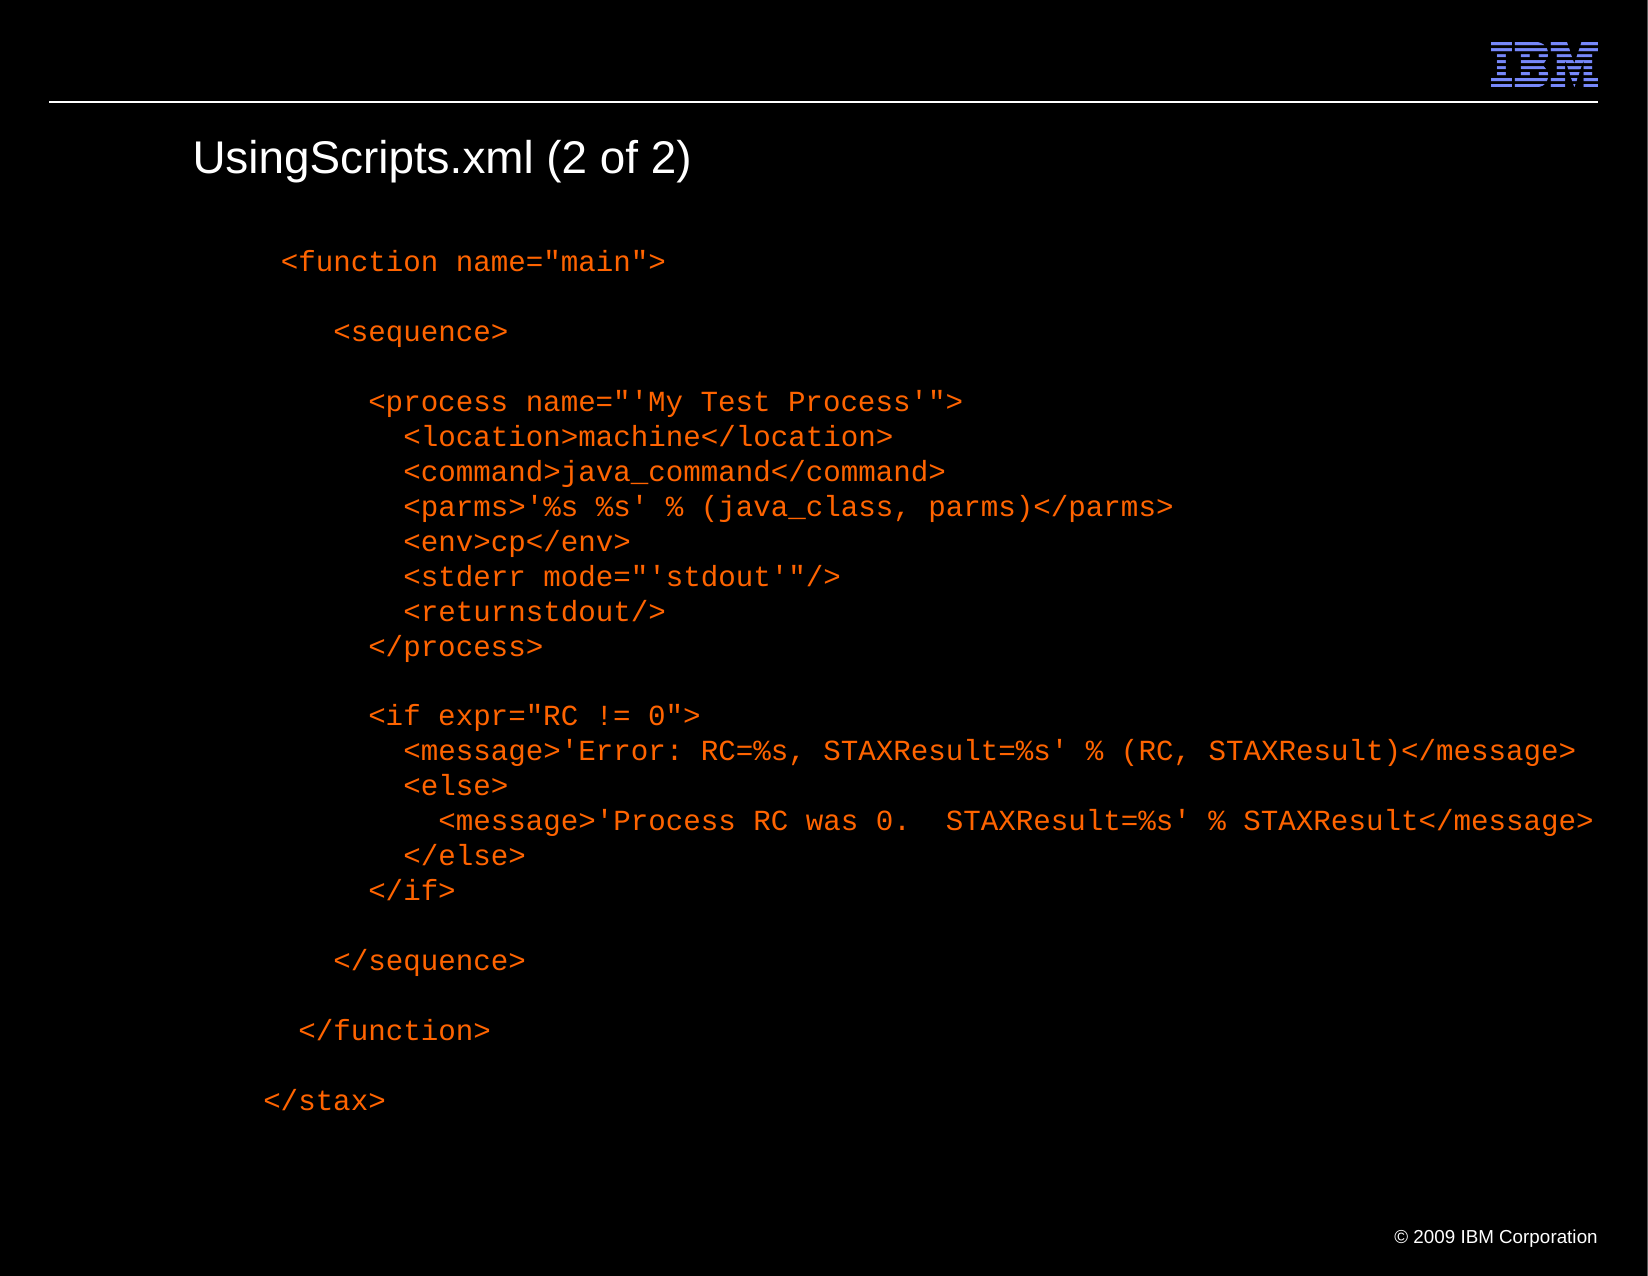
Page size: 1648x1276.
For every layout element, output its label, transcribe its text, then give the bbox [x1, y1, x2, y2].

picture [1491, 42, 1598, 87]
text_box <function name="main"> <sequence> <process name="'My Test Process'"> <location>machine</location> <command>java_command</command> <parms>'%s %s' % (java_class, parms)</parms> <env>cp</env> <stderr mode="'stdout'"/> <returnstdout/> </process> <if expr="RC != 0"> <message>'Error: RC=%s, STAXResult=%s' % (RC, STAXResult)</message> <else> <message>'Process RC was 0. STAXResult=%s' % STAXResult</message> </else> </if> </sequence> </function> </stax> [248, 234, 1648, 1125]
title UsingScripts.xml (2 of 2) [175, 125, 1648, 219]
